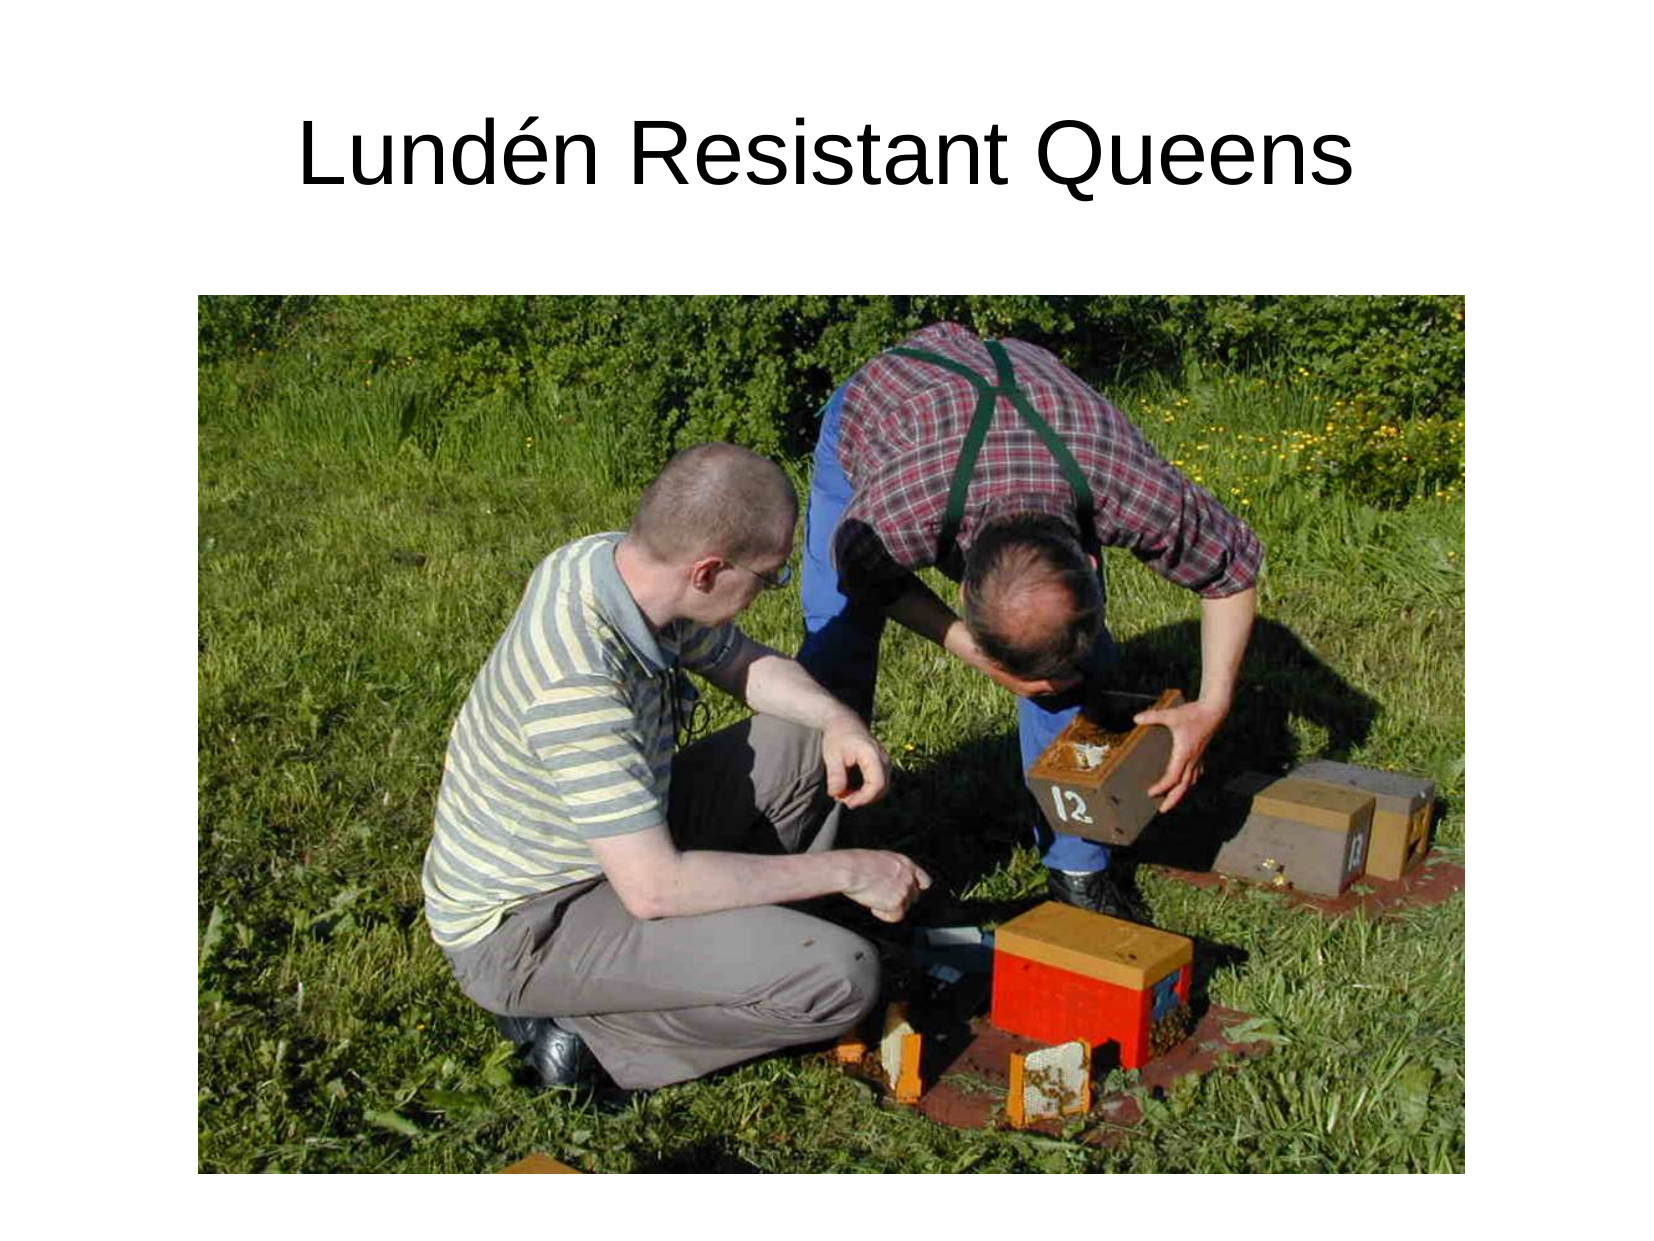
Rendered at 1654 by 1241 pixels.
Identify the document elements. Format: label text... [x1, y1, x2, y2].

title Lundén Resistant Queens [82, 49, 1571, 257]
picture [198, 295, 1465, 1174]
